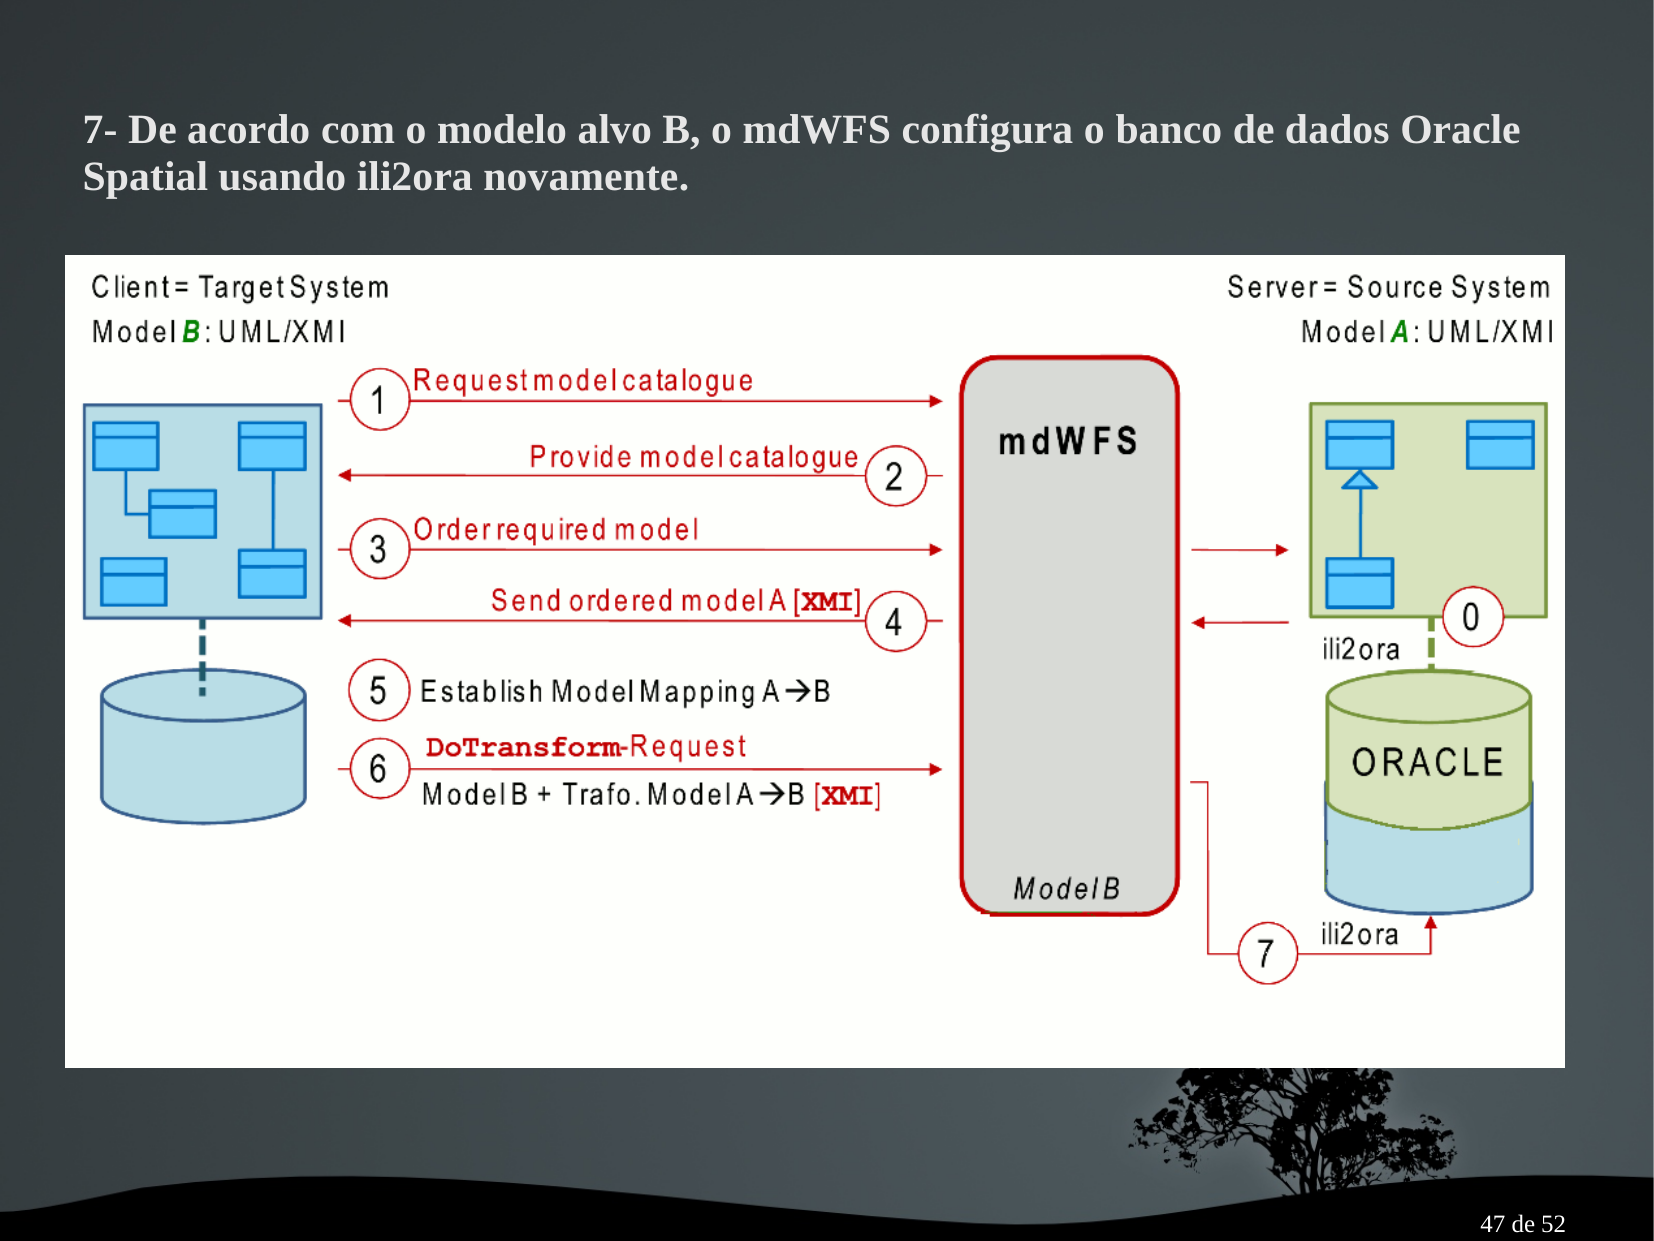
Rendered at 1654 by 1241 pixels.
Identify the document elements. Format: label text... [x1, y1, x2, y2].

title 7- De acordo com o modelo alvo B, o mdWFS configura o banco de dados Oracle Spatial usando ili2ora novamente. [82, 49, 1571, 257]
picture [0, 0, 1654, 1241]
chart [82, 290, 1571, 1109]
